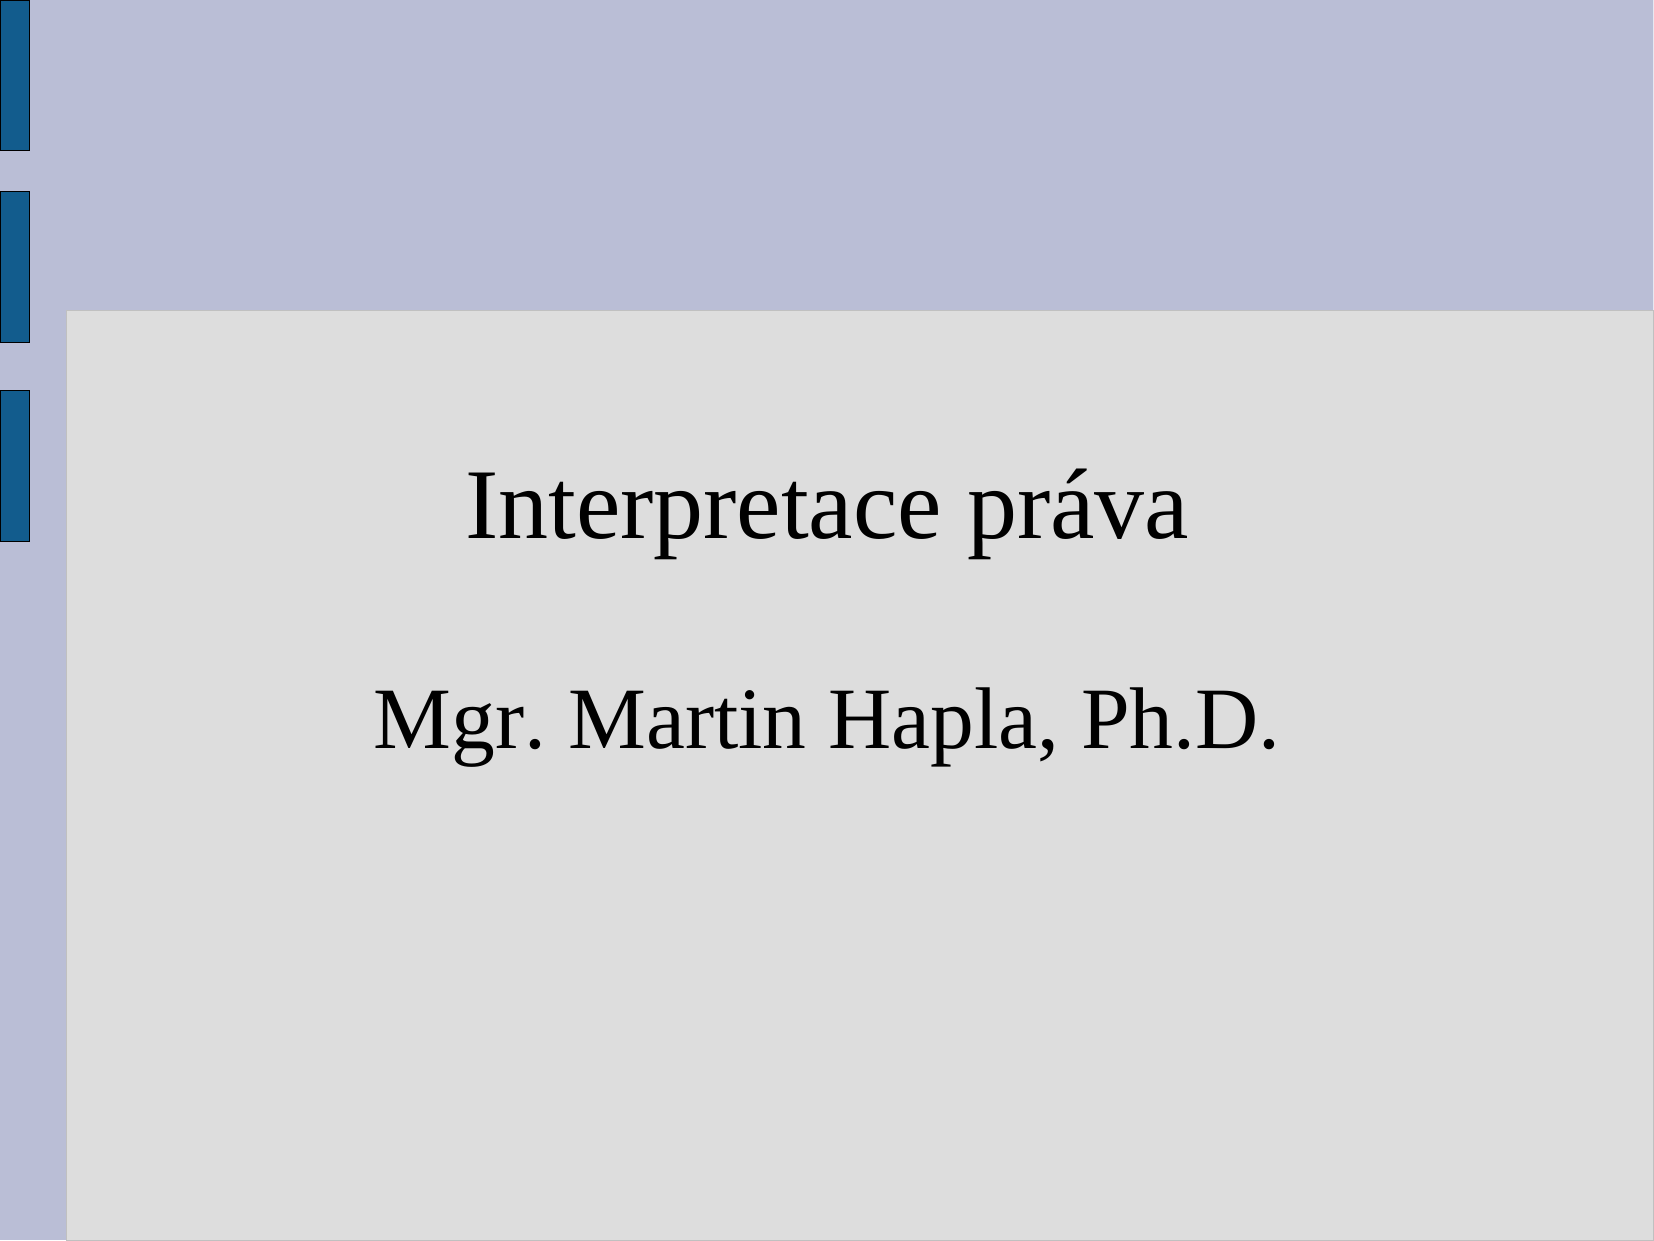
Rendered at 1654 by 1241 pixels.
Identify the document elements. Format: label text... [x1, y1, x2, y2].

subtitle Interpretace práva Mgr. Martin Hapla, Ph.D. [121, 91, 1534, 1127]
